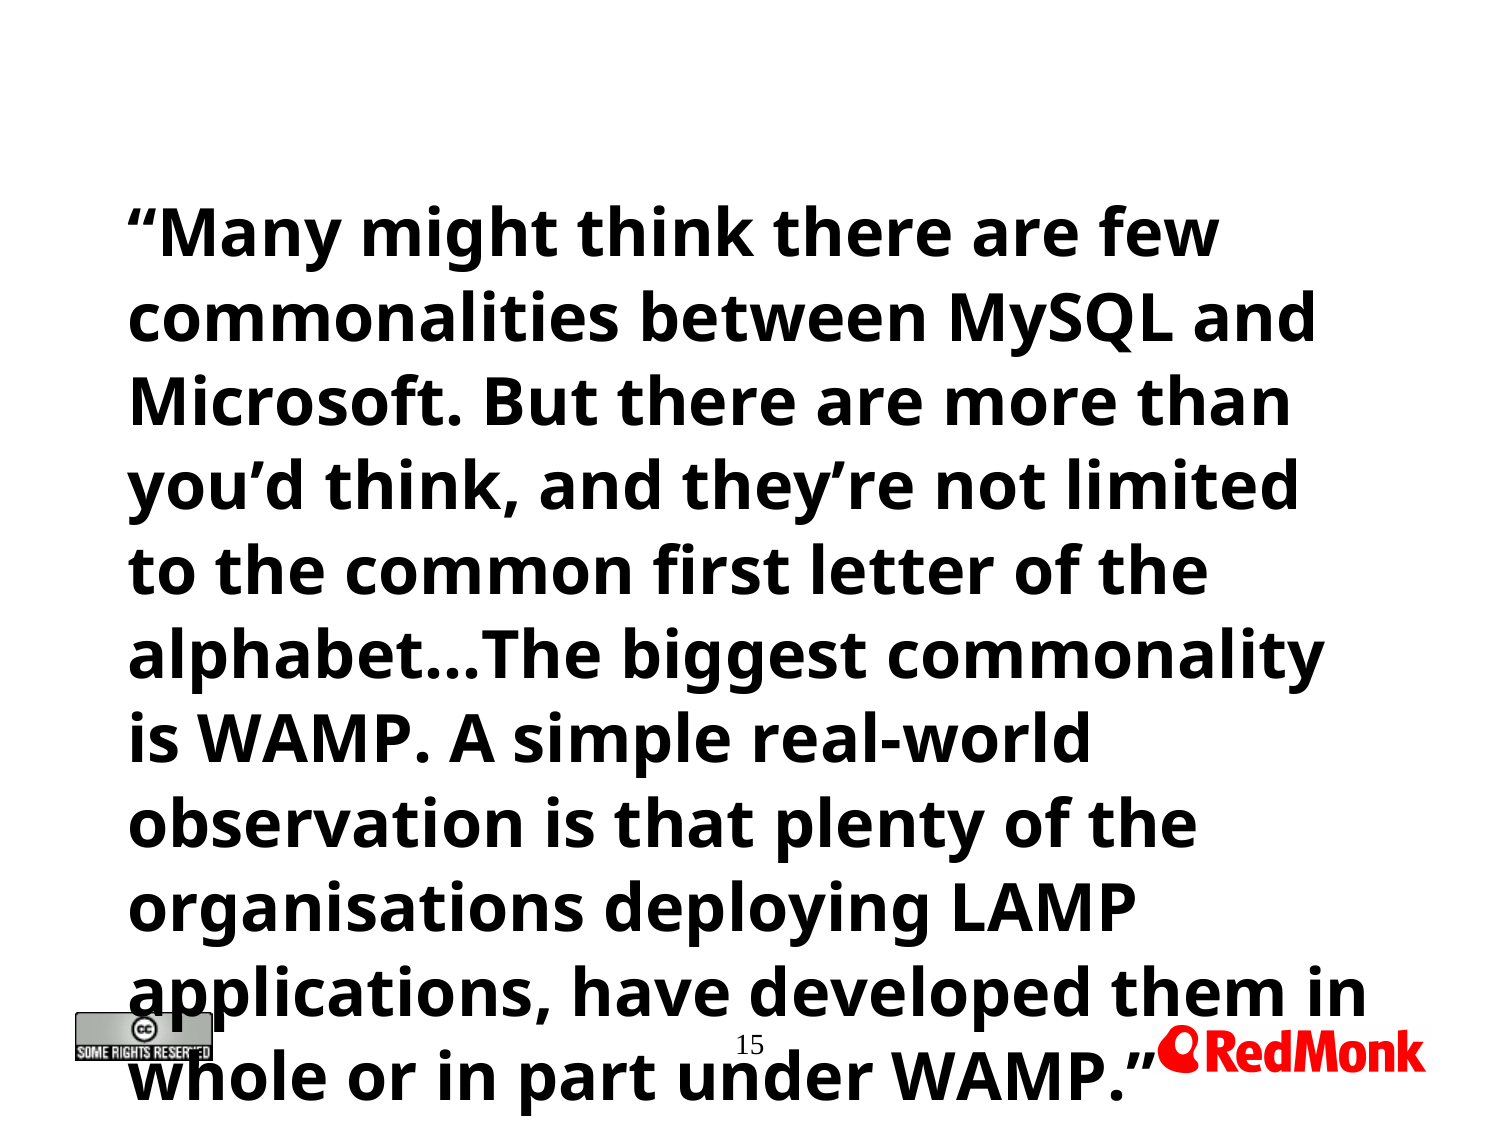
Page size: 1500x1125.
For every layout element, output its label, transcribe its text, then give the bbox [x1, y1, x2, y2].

picture [1151, 1023, 1433, 1075]
picture [75, 1012, 213, 1061]
text_box “Many might think there are few commonalities between MySQL and Microsoft. But there are more than you’d think, and they’re not limited to the common first letter of the alphabet...The biggest commonality is WAMP. A simple real-world observation is that plenty of the organisations deploying LAMP applications, have developed them in whole or in part under WAMP.” - Kaj Arnö, MySQL, 7.28.07 [112, 181, 1388, 951]
